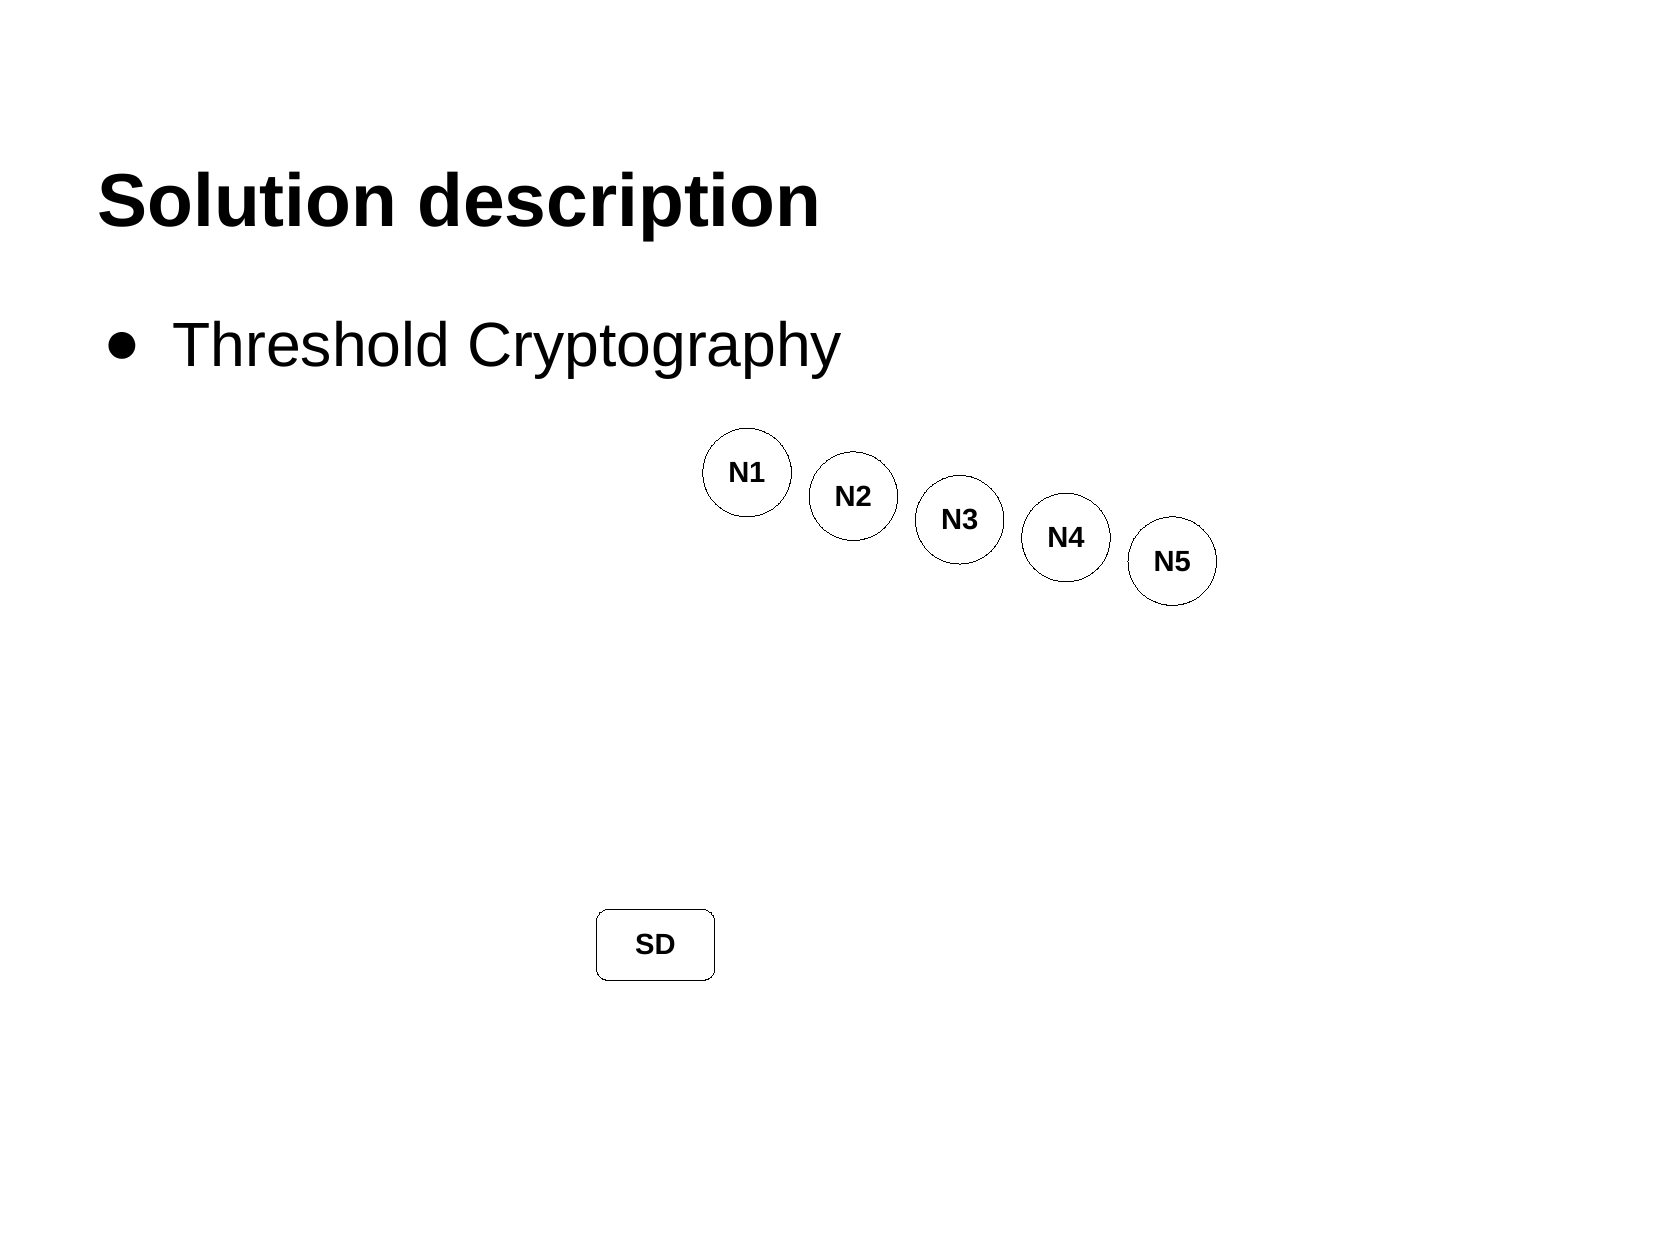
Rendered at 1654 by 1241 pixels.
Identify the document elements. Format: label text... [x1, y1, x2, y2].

text_box N2 [809, 451, 898, 541]
text_box N4 [1021, 493, 1111, 582]
text_box N5 [1127, 516, 1217, 606]
title Solution description [82, 49, 1571, 257]
text_box N1 [702, 428, 792, 517]
text_box N3 [915, 475, 1004, 565]
list Threshold Cryptography [82, 289, 1198, 497]
text_box SD [596, 909, 715, 981]
